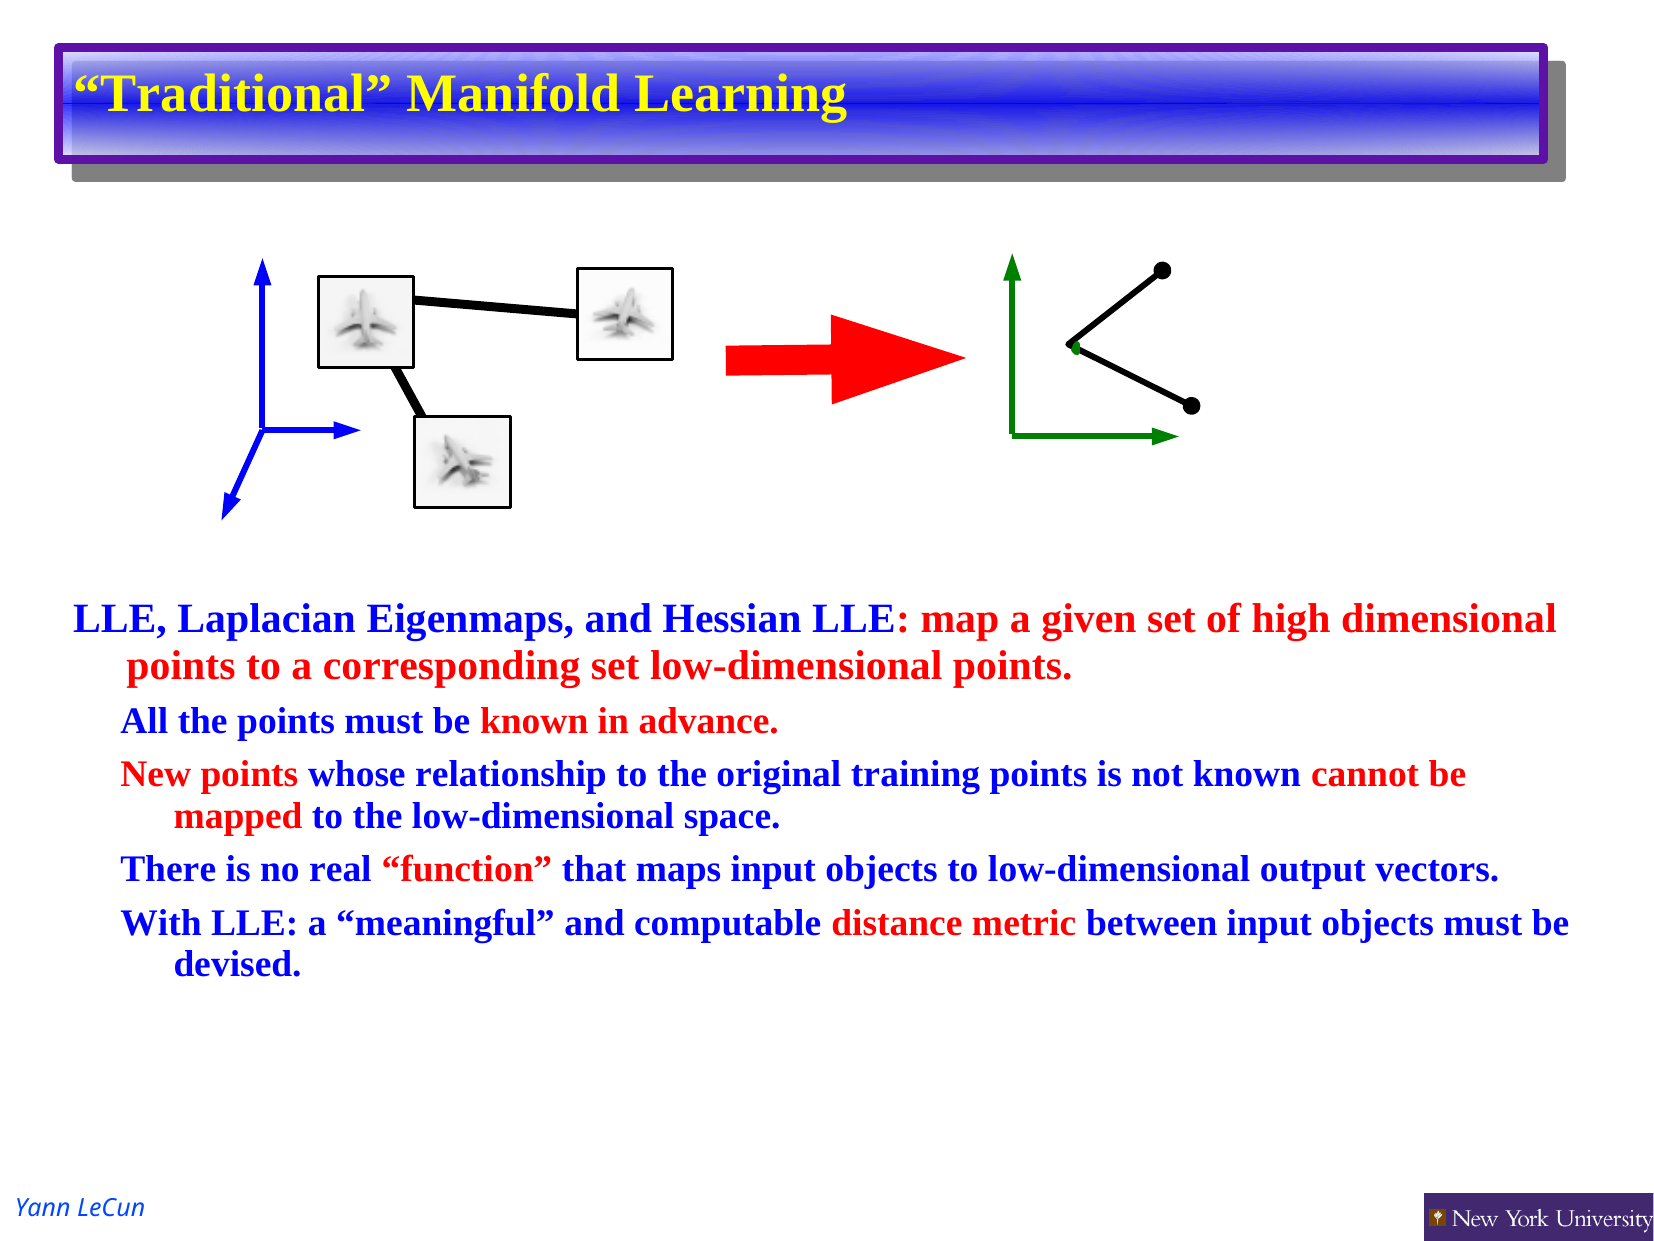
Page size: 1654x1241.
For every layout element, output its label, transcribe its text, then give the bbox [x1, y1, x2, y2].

text_box LLE, Laplacian Eigenmaps, and Hessian LLE: map a given set of high dimensional points to a corresponding set low-dimensional points. All the points must be known in advance. New points whose relationship to the original training points is not known cannot be mapped to the low-dimensional space. There is no real “function” that maps input objects to low-dimensional output vectors. With LLE: a “meaningful” and computable distance metric between input objects must be devised. [73, 595, 1590, 1113]
chart [772, 593, 784, 629]
text_box “Traditional” Manifold Learning [58, 47, 1544, 160]
picture [1424, 1193, 1654, 1241]
picture [319, 278, 413, 367]
picture [578, 270, 672, 359]
picture [416, 418, 509, 507]
